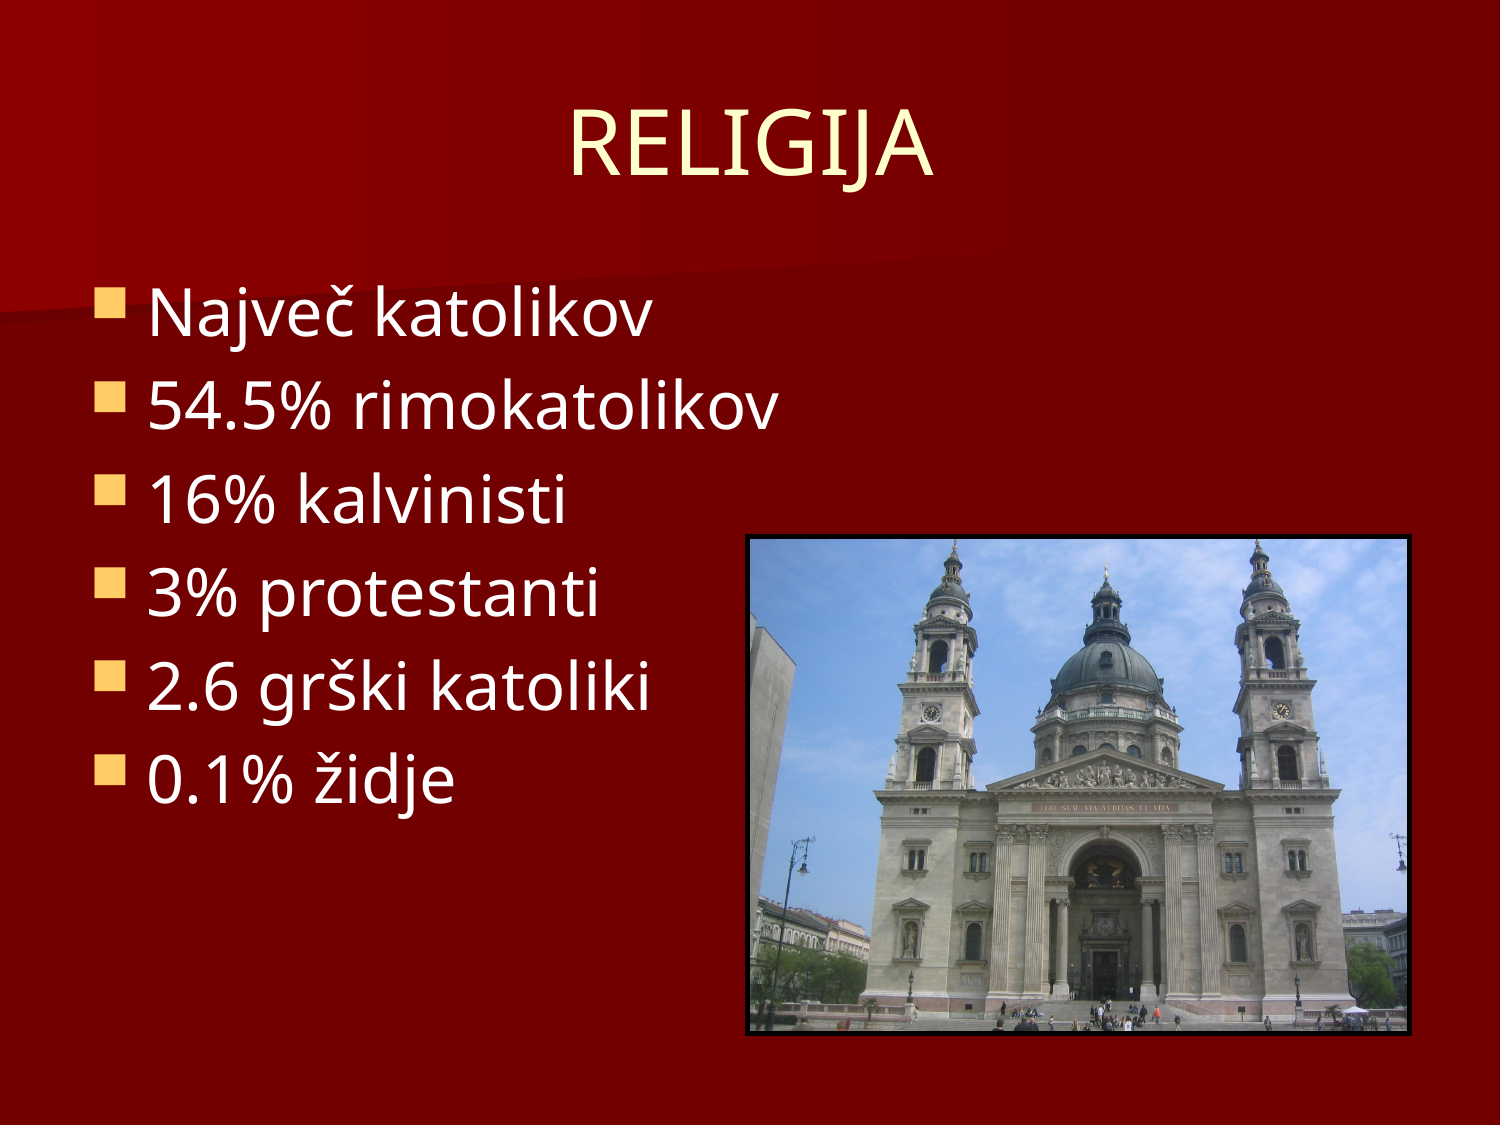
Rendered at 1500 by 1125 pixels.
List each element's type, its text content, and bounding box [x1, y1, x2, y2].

list Največ katolikov 54.5% rimokatolikov 16% kalvinisti 3% protestanti 2.6 grški katoliki 0.1% židje [75, 262, 1425, 1000]
picture [750, 538, 1407, 1032]
title RELIGIJA [75, 45, 1425, 233]
